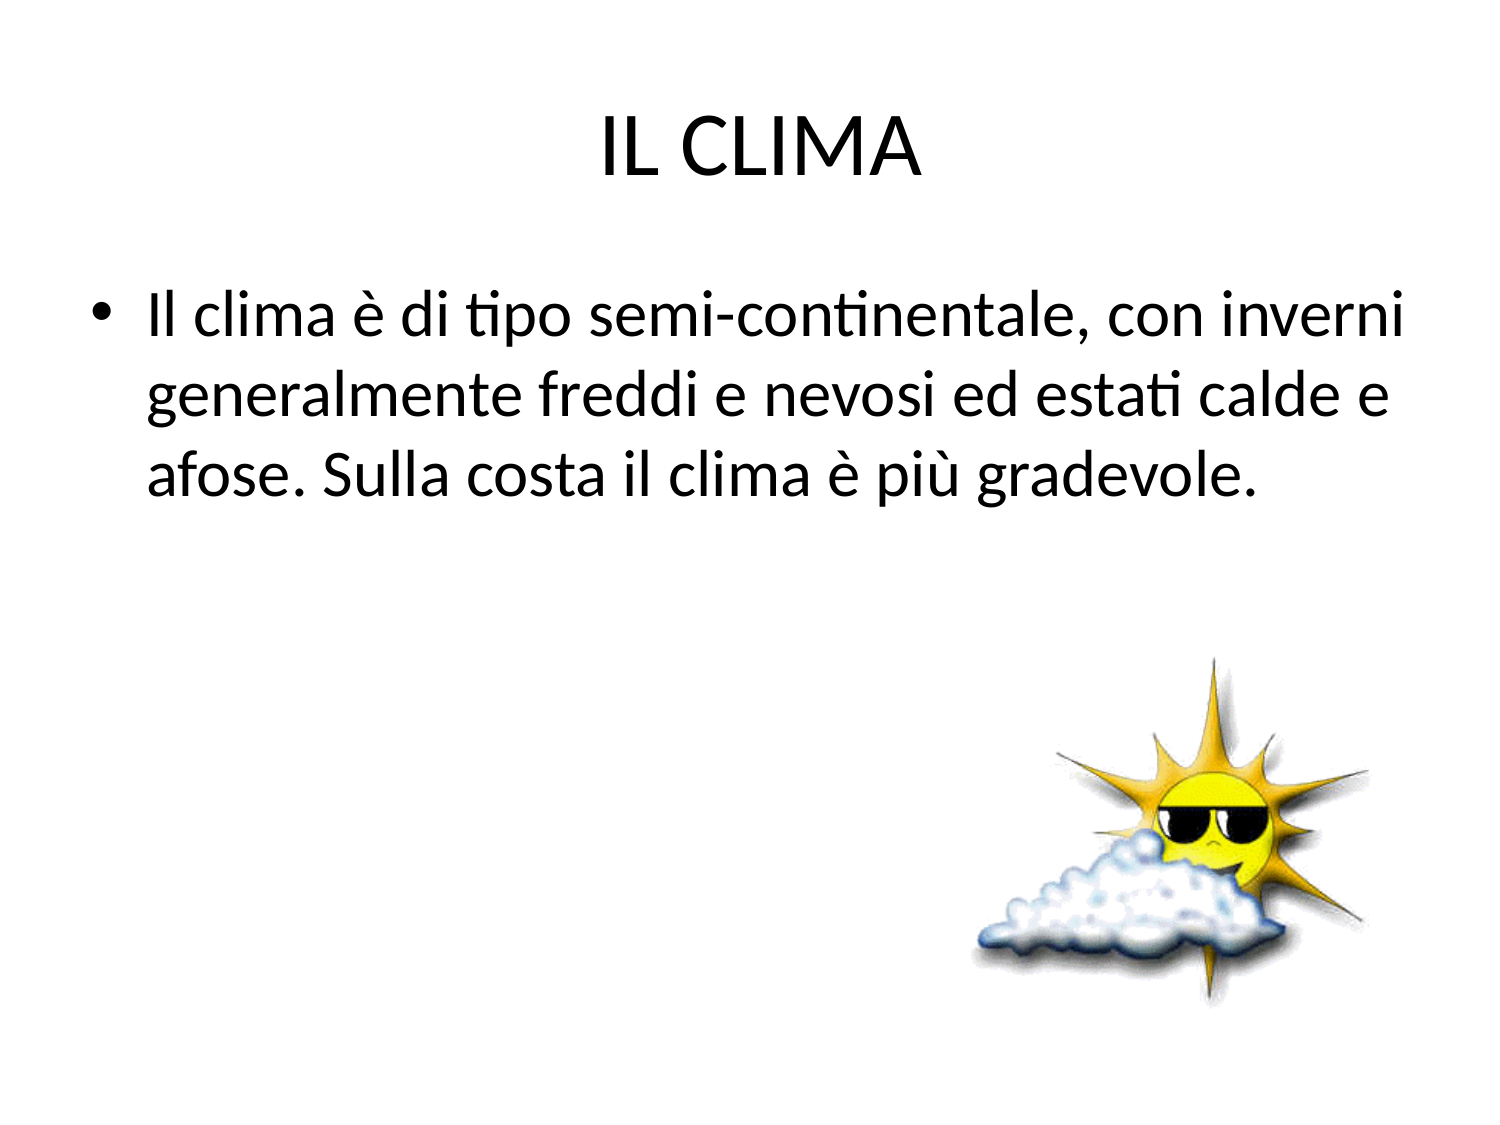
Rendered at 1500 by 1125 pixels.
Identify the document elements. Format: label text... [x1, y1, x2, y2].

list Il clima è di tipo semi-continentale, con inverni generalmente freddi e nevosi ed estati calde e afose. Sulla costa il clima è più gradevole. [75, 262, 1425, 1005]
title IL CLIMA [75, 45, 1425, 233]
picture [939, 644, 1400, 1055]
